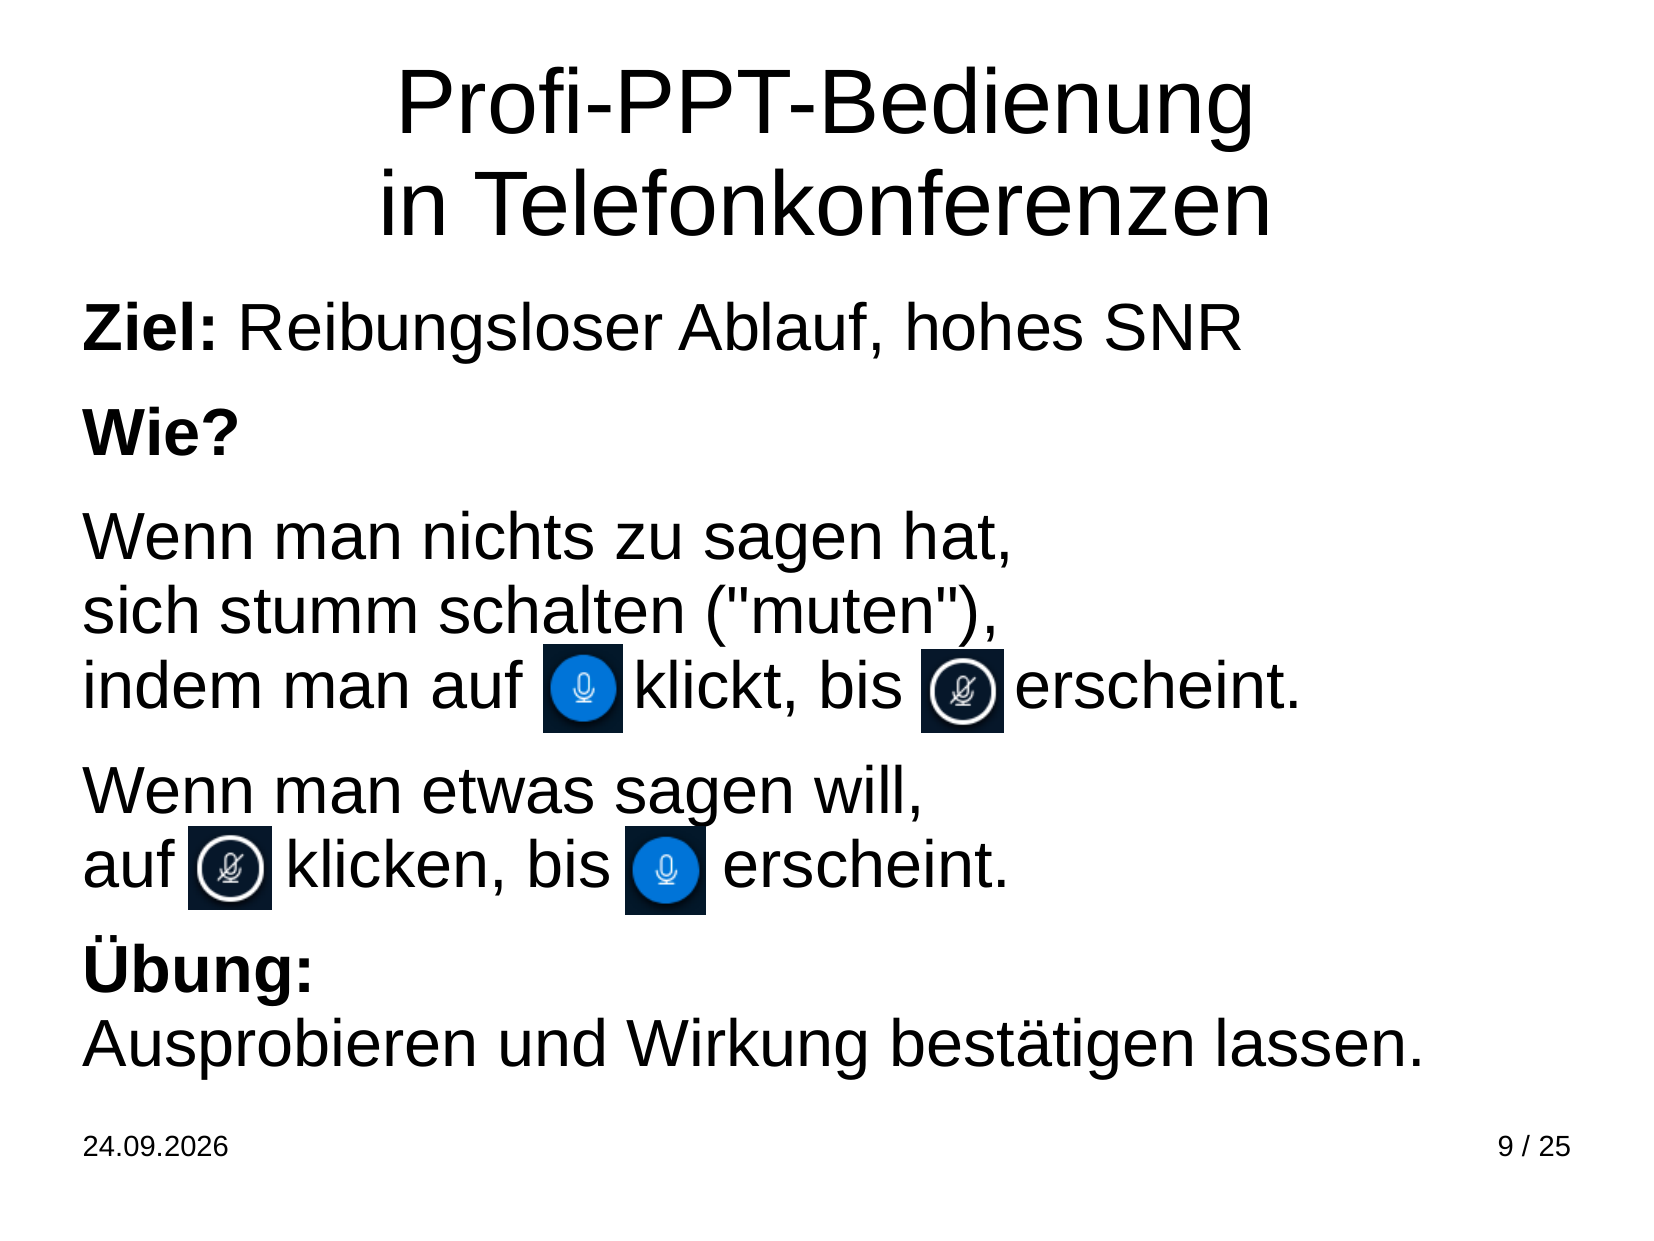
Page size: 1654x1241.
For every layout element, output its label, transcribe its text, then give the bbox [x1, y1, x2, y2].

list Ziel: Reibungsloser Ablauf, hohes SNR Wie? Wenn man nichts zu sagen hat, sich stumm schalten ("muten"), indem man auf klickt, bis erscheint. Wenn man etwas sagen will, auf klicken, bis erscheint. Übung: Ausprobieren und Wirkung bestätigen lassen. [82, 290, 1571, 1134]
picture [625, 826, 706, 915]
picture [188, 826, 272, 910]
title Profi-PPT-Bedienung in Telefonkonferenzen [82, 49, 1571, 257]
picture [543, 644, 623, 733]
picture [921, 649, 1004, 733]
